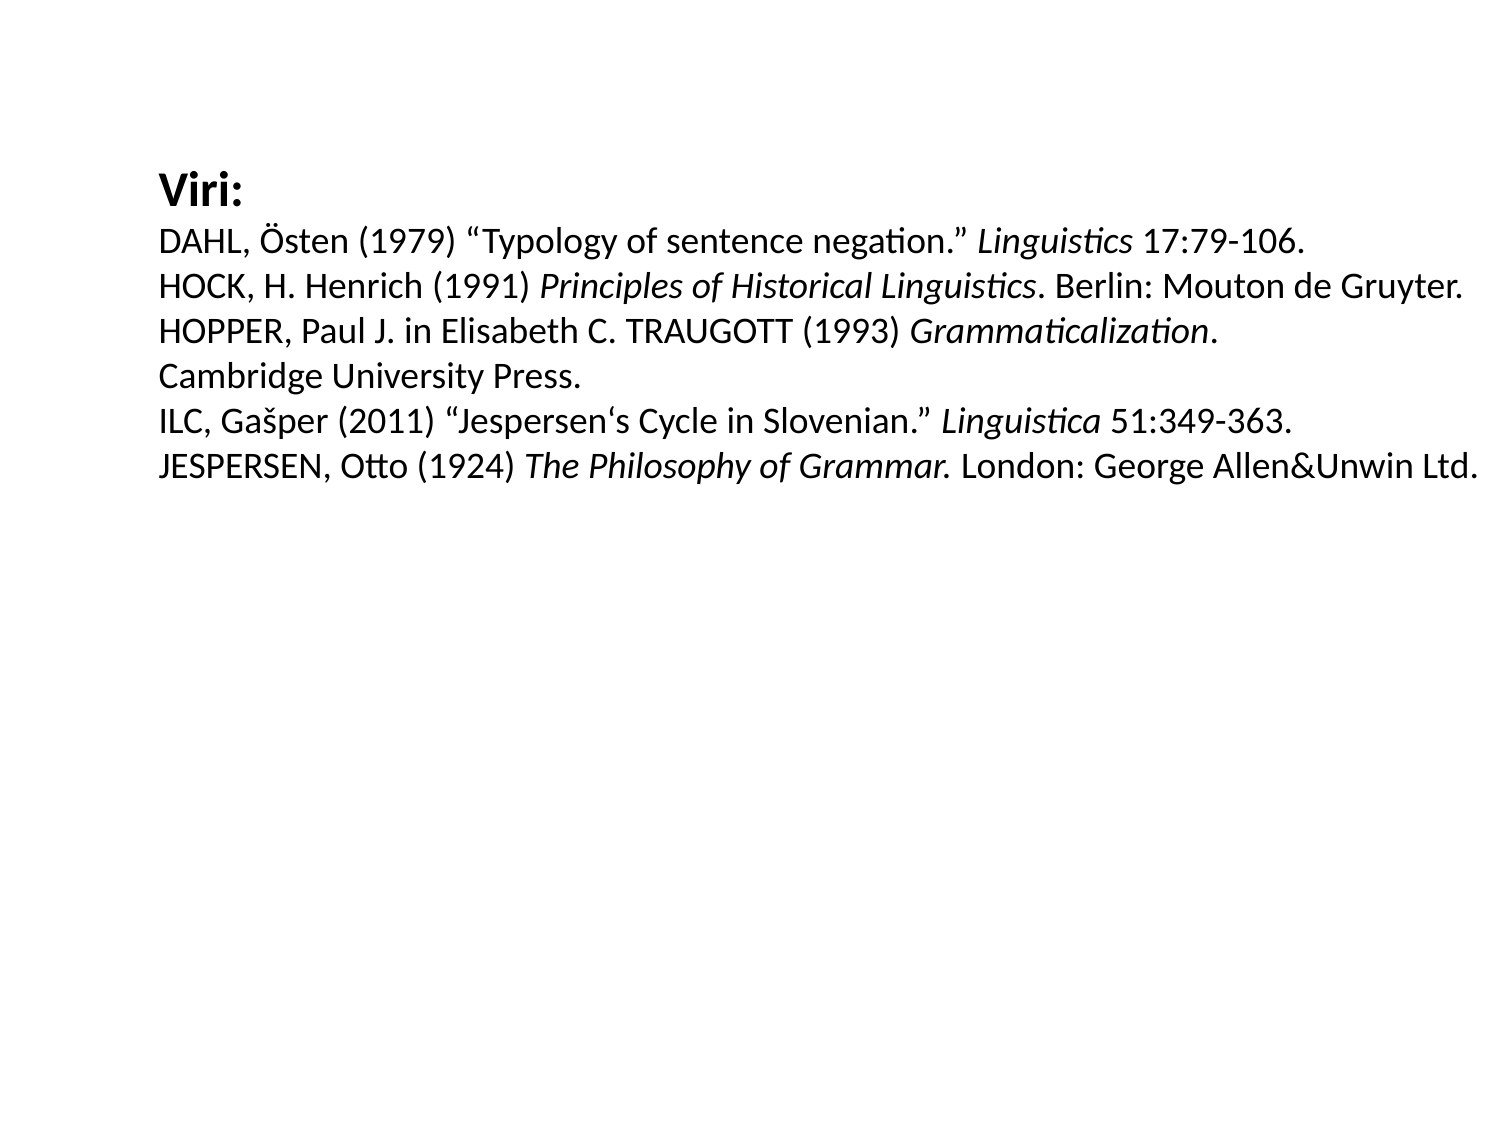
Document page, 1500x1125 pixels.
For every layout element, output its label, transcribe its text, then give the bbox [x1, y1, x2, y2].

text_box Viri: DAHL, Östen (1979) “Typology of sentence negation.” Linguistics 17:79-106. HOCK, H. Henrich (1991) Principles of Historical Linguistics. Berlin: Mouton de Gruyter. HOPPER, Paul J. in Elisabeth C. TRAUGOTT (1993) Grammaticalization. Cambridge University Press. ILC, Gašper (2011) “Jespersen‘s Cycle in Slovenian.” Linguistica 51:349-363. JESPERSEN, Otto (1924) The Philosophy of Grammar. London: George Allen&Unwin Ltd. [143, 148, 1495, 494]
